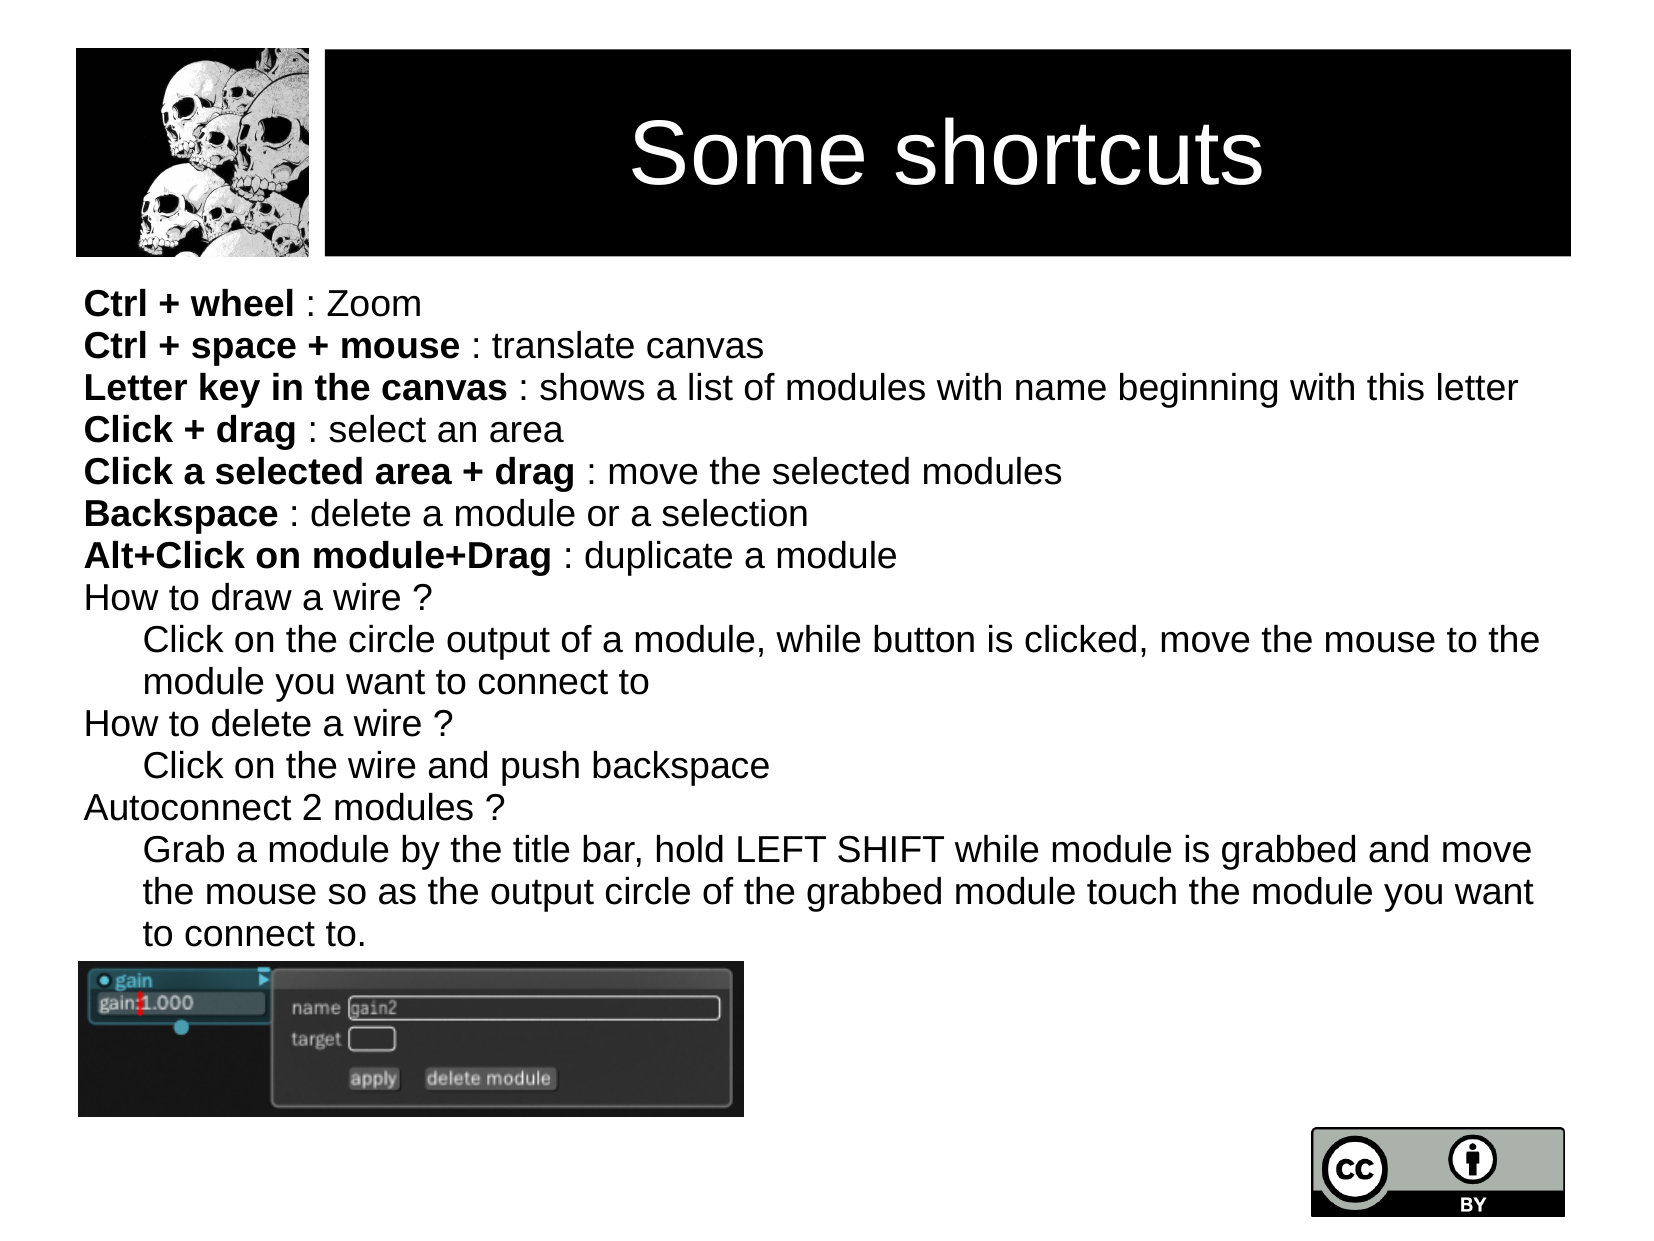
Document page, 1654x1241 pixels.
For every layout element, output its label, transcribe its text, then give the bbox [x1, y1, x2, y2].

picture [78, 961, 744, 1117]
picture [1311, 1127, 1565, 1217]
picture [76, 48, 309, 257]
text_box Ctrl + wheel : Zoom Ctrl + space + mouse : translate canvas Letter key in the canvas : shows a list of modules with name beginning with this letter Click + drag : select an area Click a selected area + drag : move the selected modules Backspace : delete a module or a selection Alt+Click on module+Drag : duplicate a module How to draw a wire ? Click on the circle output of a module, while button is clicked, move the mouse to the module you want to connect to How to delete a wire ? Click on the wire and push backspace Autoconnect 2 modules ? Grab a module by the title bar, hold LEFT SHIFT while module is grabbed and move the mouse so as the output circle of the grabbed module touch the module you want to connect to. [68, 274, 1557, 962]
title Some shortcuts [324, 49, 1571, 257]
